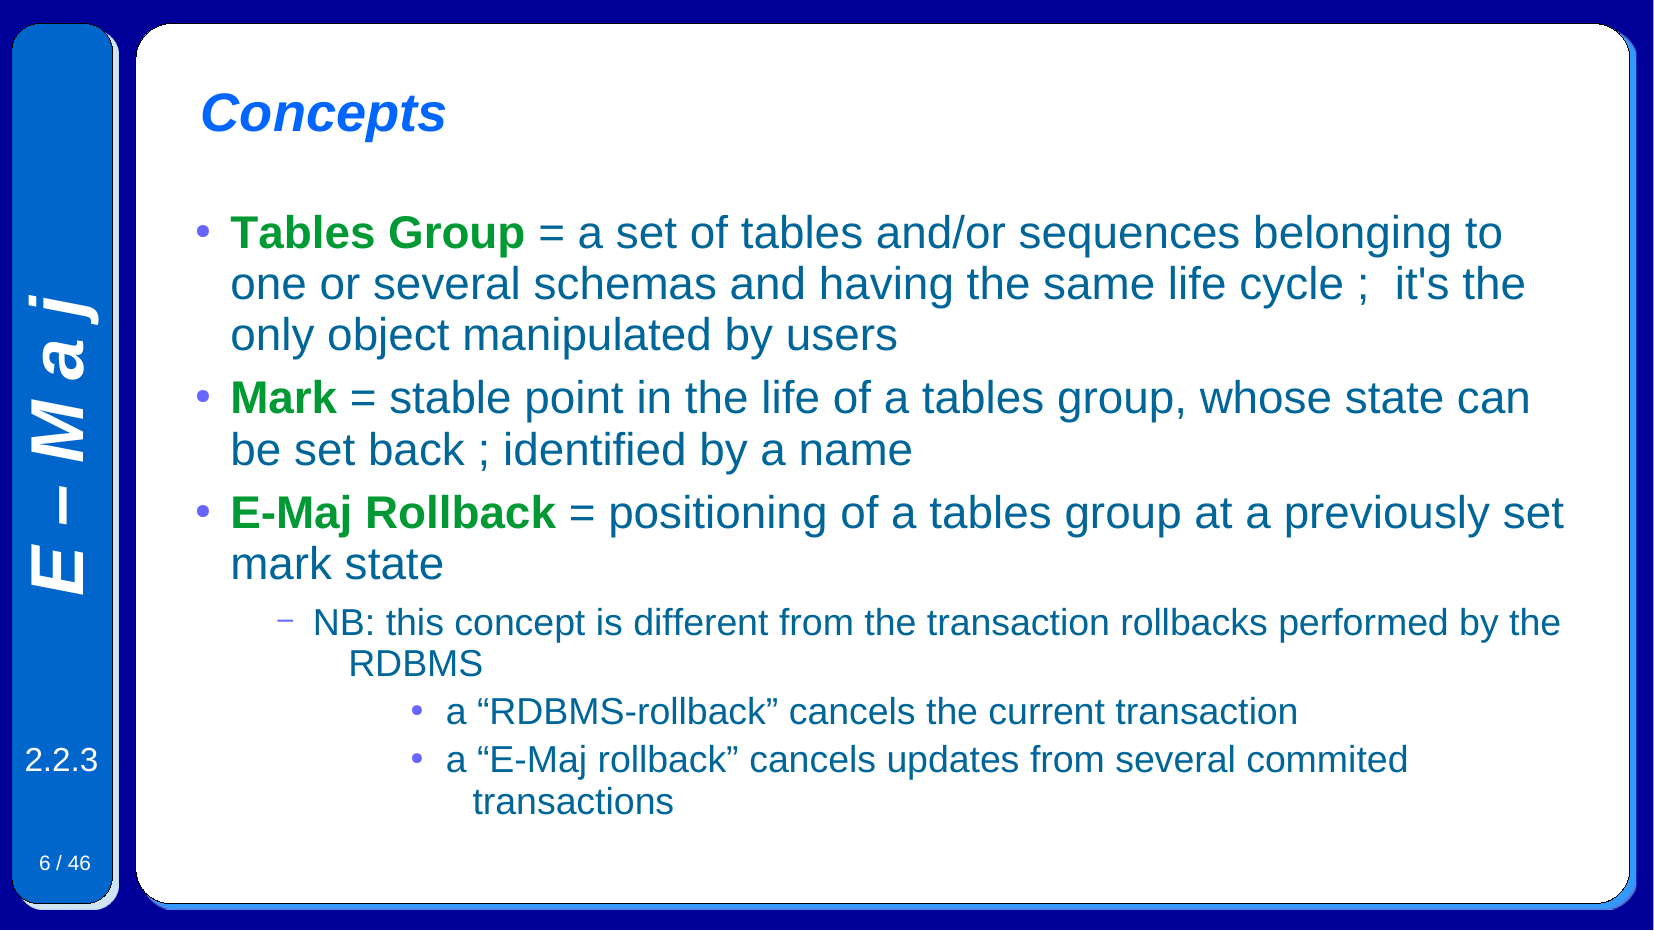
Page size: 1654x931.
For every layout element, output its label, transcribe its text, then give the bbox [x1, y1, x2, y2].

list Tables Group = a set of tables and/or sequences belonging to one or several schemas and having the same life cycle ; it's the only object manipulated by users Mark = stable point in the life of a tables group, whose state can be set back ; identified by a name E-Maj Rollback = positioning of a tables group at a previously set mark state NB: this concept is different from the transaction rollbacks performed by the RDBMS a “RDBMS-rollback” cancels the current transaction a “E-Maj rollback” cancels updates from several commited transactions [177, 206, 1587, 827]
title Concepts [200, 34, 1575, 191]
